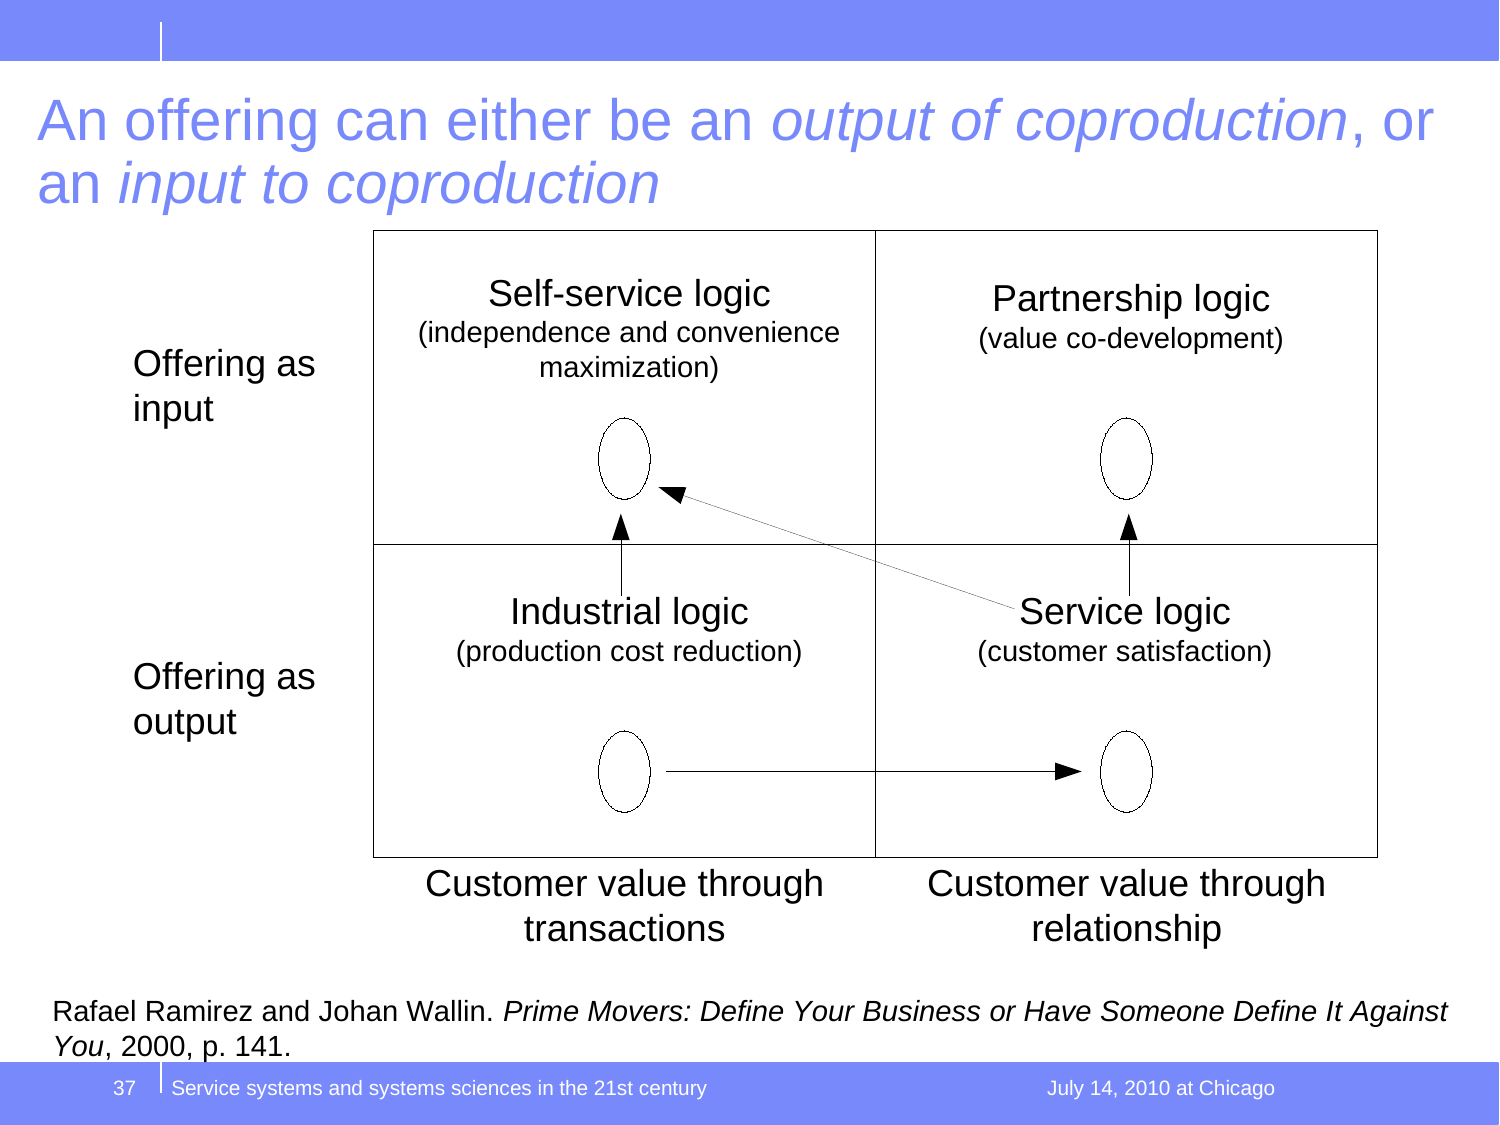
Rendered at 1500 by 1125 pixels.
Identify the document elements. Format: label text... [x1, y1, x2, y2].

title An offering can either be an output of coproduction, or an input to coproduction [37, 90, 1463, 216]
text_box Service logic (customer satisfaction) [874, 564, 1376, 675]
text_box Offering as input [118, 322, 350, 437]
text_box Customer value through transactions [373, 846, 876, 957]
text_box Self-service logic (independence and convenience maximization) [378, 261, 881, 392]
text_box [373, 230, 1378, 846]
text_box Partnership logic (value co-development) [880, 251, 1383, 362]
text_box Offering as output [118, 635, 350, 750]
text_box Industrial logic (production cost reduction) [378, 564, 874, 675]
text_box Customer value through relationship [876, 846, 1378, 957]
text_box Rafael Ramirez and Johan Wallin. Prime Movers: Define Your Business or Have Someone Define It Against You, 2000, p. 141. [37, 985, 1487, 1072]
